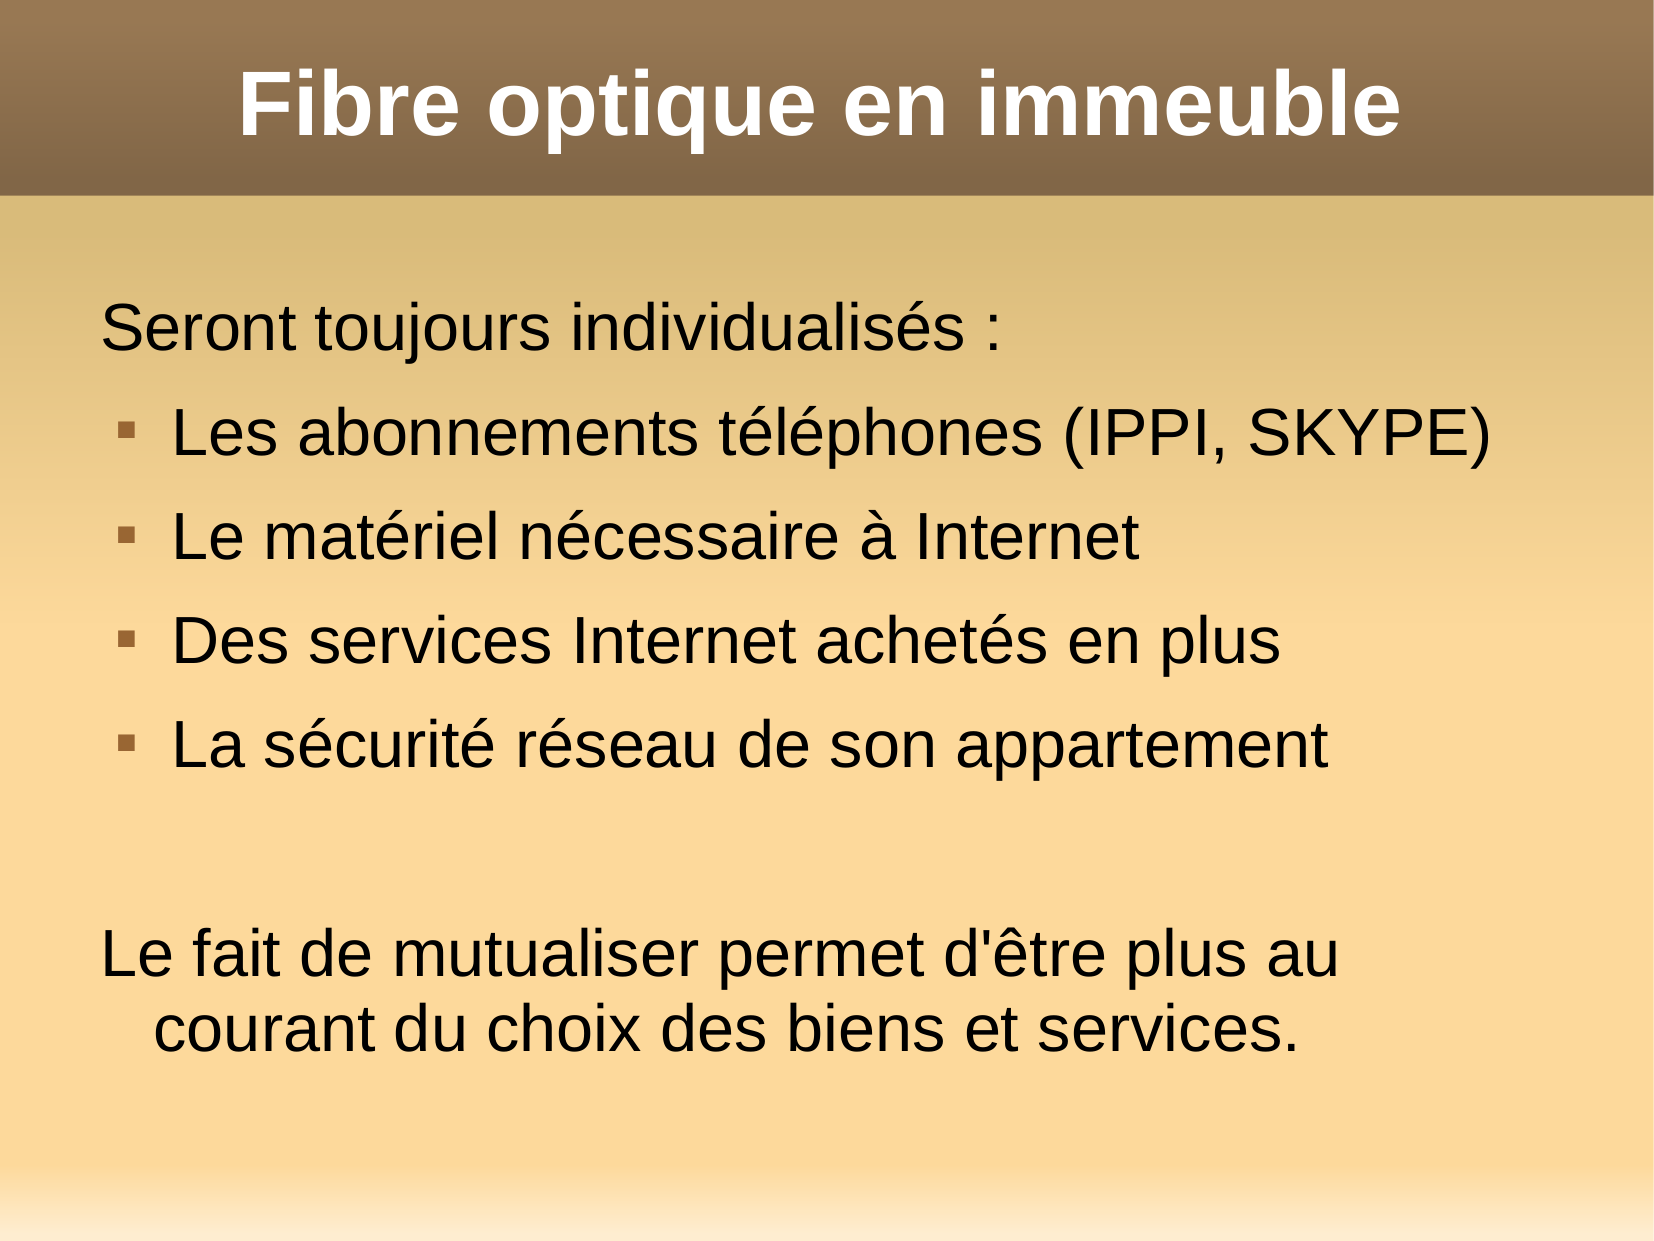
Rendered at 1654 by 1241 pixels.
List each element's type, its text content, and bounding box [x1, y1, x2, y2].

list Seront toujours individualisés : Les abonnements téléphones (IPPI, SKYPE) Le matériel nécessaire à Internet Des services Internet achetés en plus La sécurité réseau de son appartement Le fait de mutualiser permet d'être plus au courant du choix des biens et services. [82, 290, 1571, 1109]
title Fibre optique en immeuble [76, 0, 1565, 208]
picture [0, 0, 1654, 1241]
